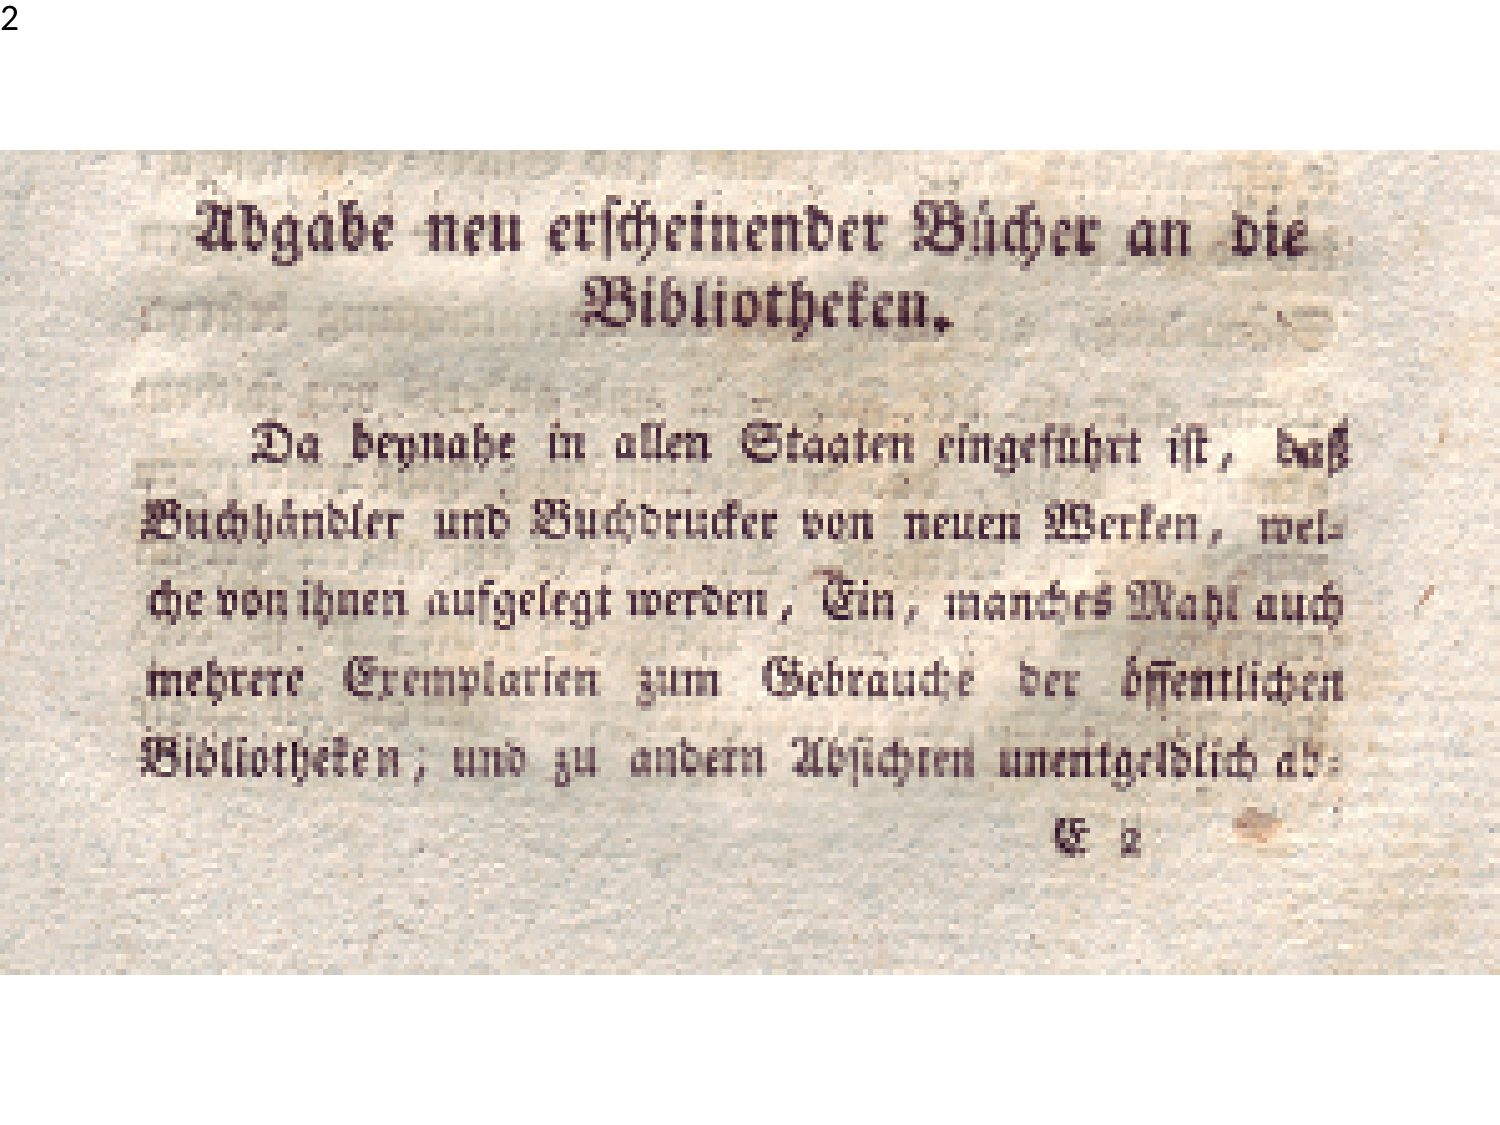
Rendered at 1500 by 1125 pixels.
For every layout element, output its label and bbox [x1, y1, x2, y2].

picture [0, 150, 1500, 975]
